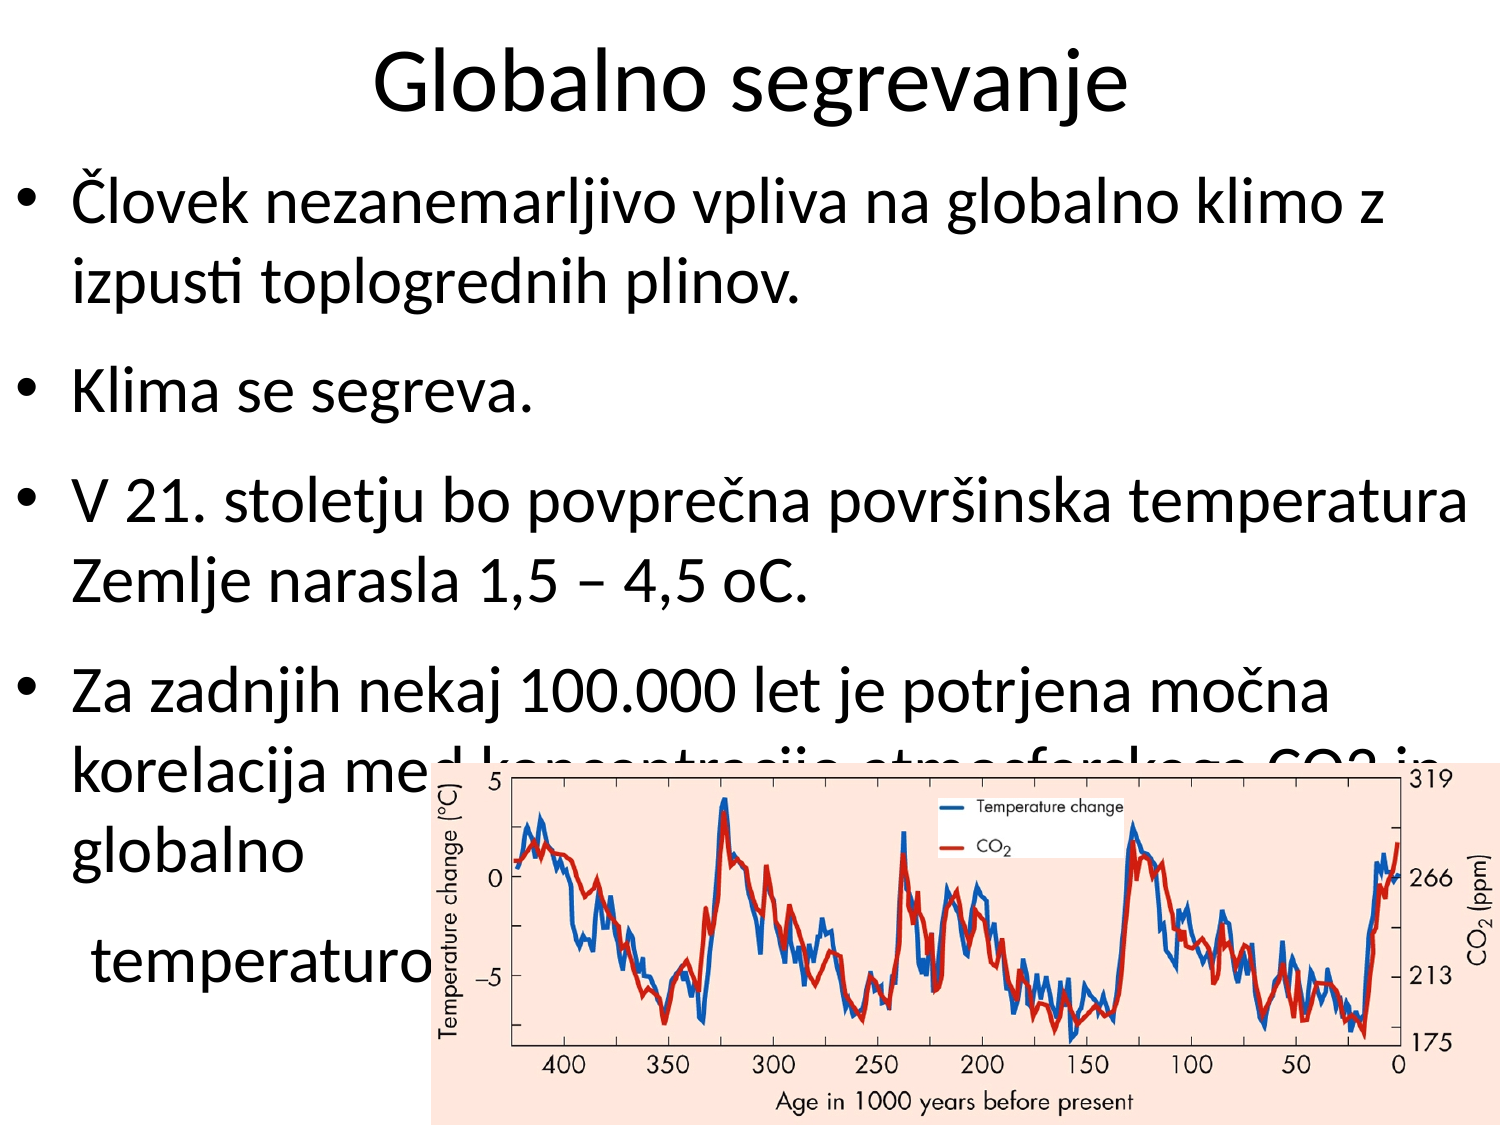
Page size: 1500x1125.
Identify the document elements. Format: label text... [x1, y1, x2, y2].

picture [431, 763, 1500, 1125]
title Globalno segrevanje [76, 0, 1427, 149]
list Človek nezanemarljivo vpliva na globalno klimo z izpusti toplogrednih plinov. Klima se segreva. V 21. stoletju bo povprečna površinska temperatura Zemlje narasla 1,5 – 4,5 oC. Za zadnjih nekaj 100.000 let je potrjena močna korelacija med koncentracijo atmosferskega CO2 in globalno temperaturo. [0, 149, 1500, 1125]
